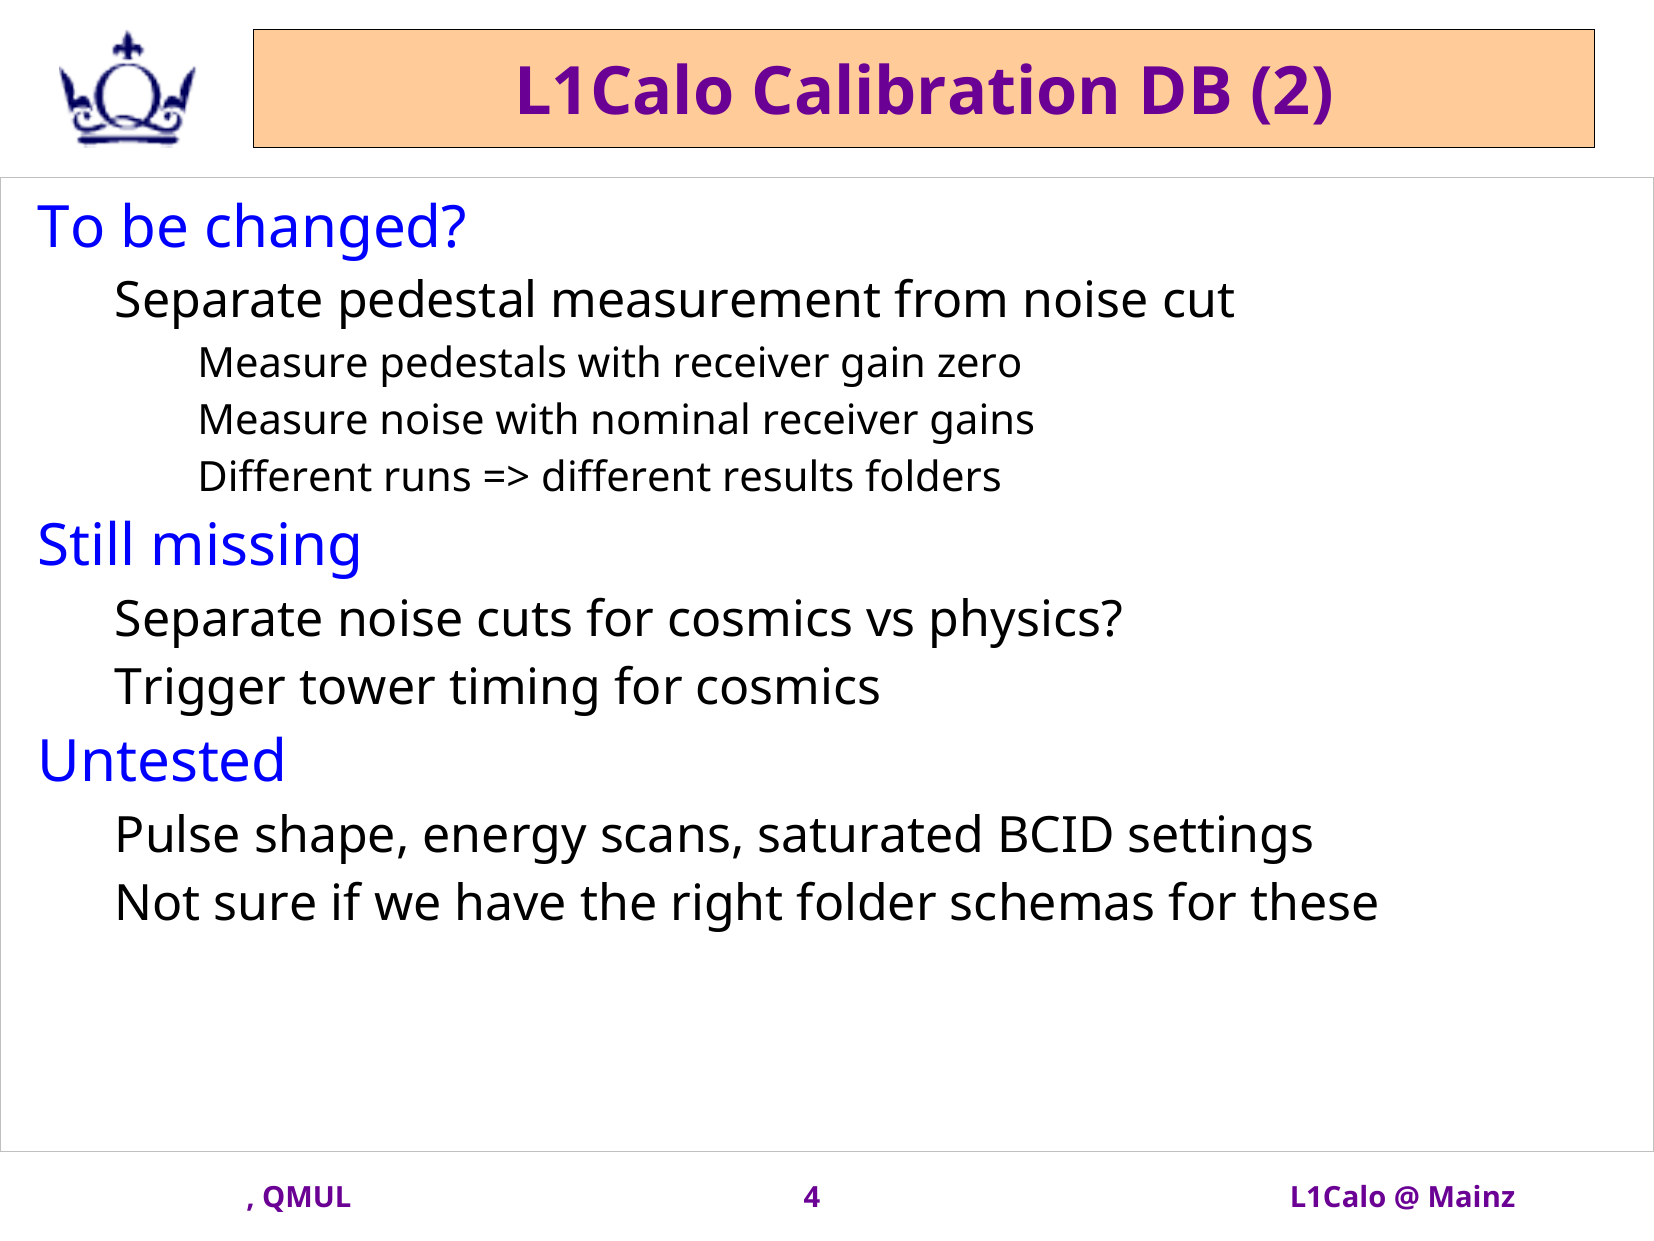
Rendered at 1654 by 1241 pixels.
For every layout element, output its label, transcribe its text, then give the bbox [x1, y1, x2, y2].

title L1Calo Calibration DB (2) [253, 29, 1595, 148]
list To be changed? Separate pedestal measurement from noise cut Measure pedestals with receiver gain zero Measure noise with nominal receiver gains Different runs => different results folders Still missing Separate noise cuts for cosmics vs physics? Trigger tower timing for cosmics Untested Pulse shape, energy scans, saturated BCID settings Not sure if we have the right folder schemas for these [20, 185, 1632, 1152]
picture [59, 29, 200, 148]
